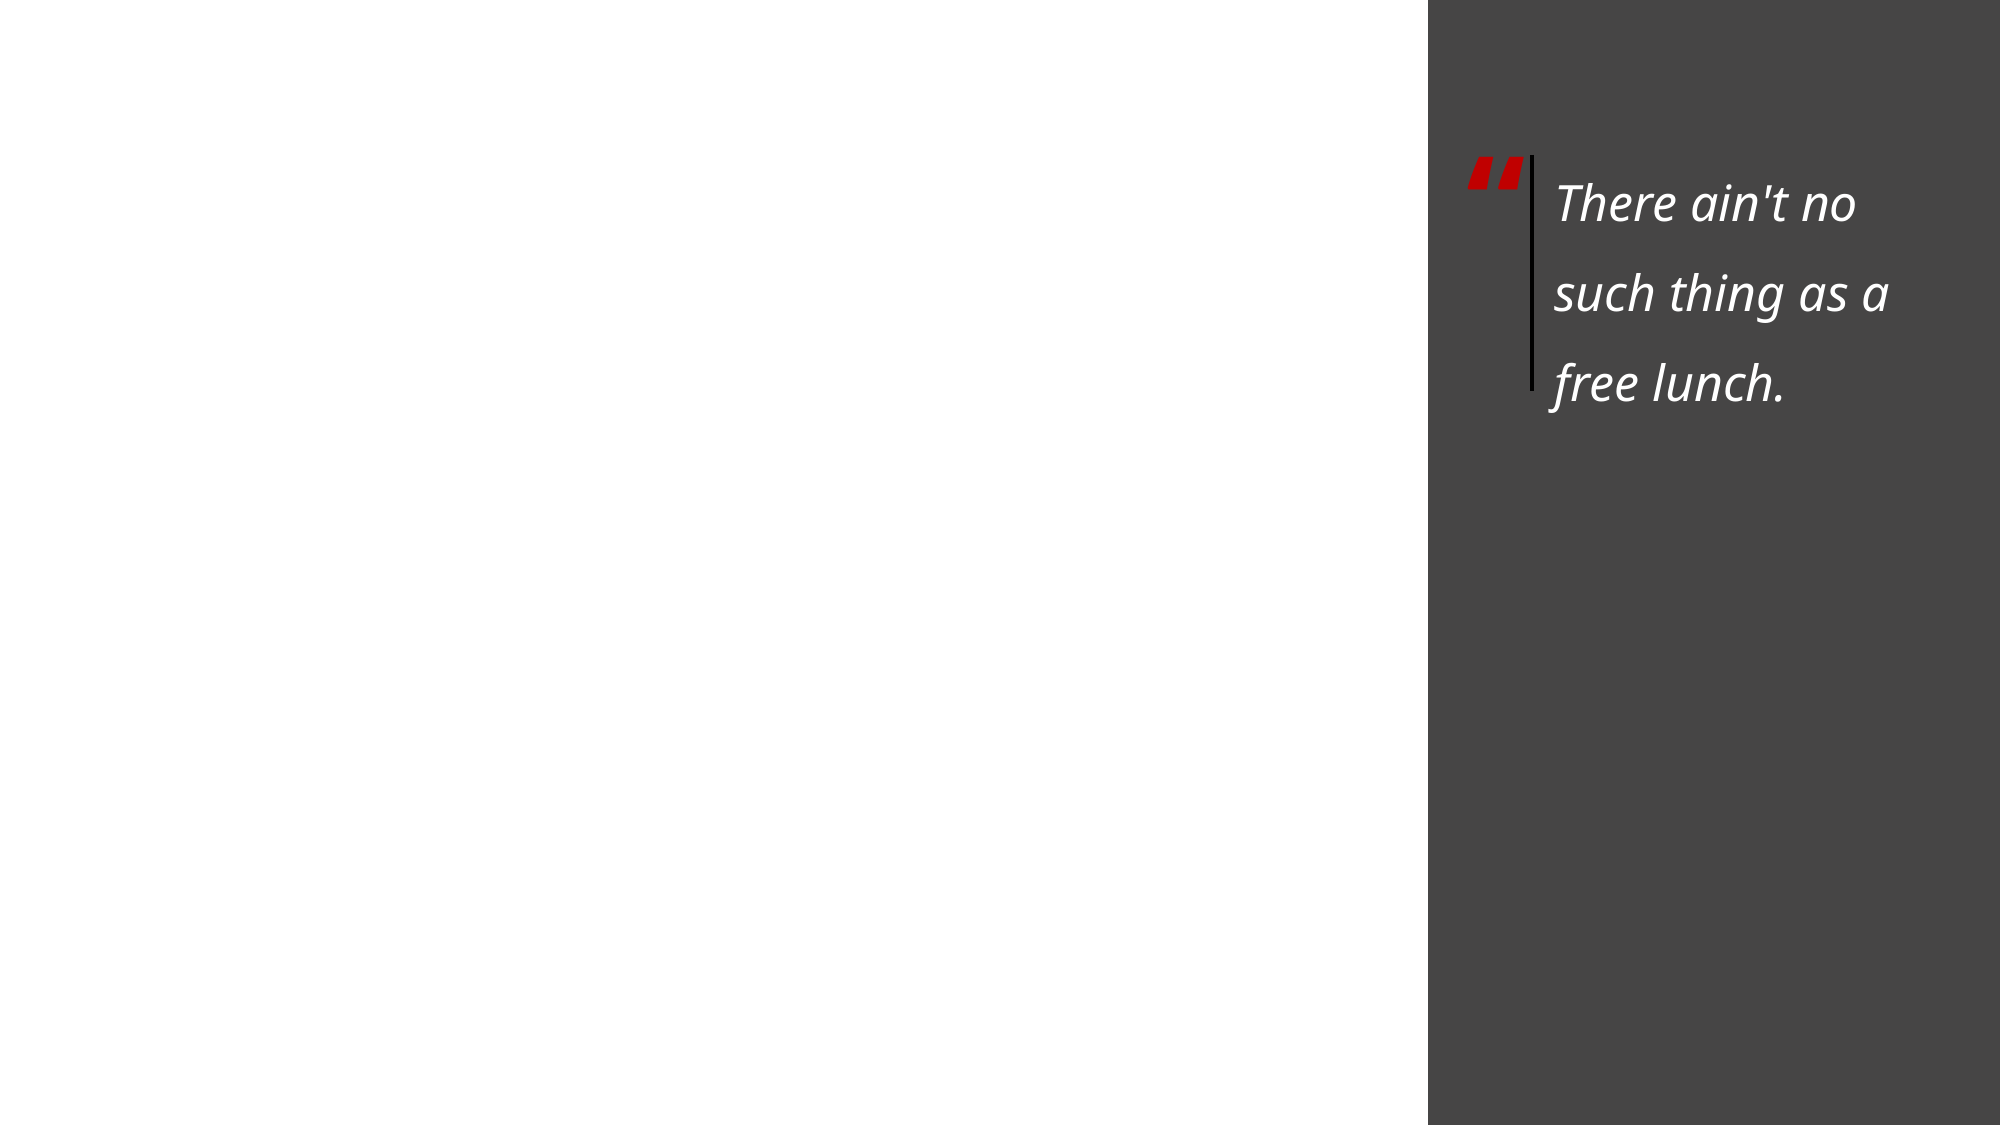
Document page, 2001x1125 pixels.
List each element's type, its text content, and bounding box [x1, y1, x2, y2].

text_box [1428, 0, 2000, 1125]
text_box There ain't no such thing as a free lunch. [1539, 133, 1918, 501]
text_box “ [1451, 112, 1533, 289]
